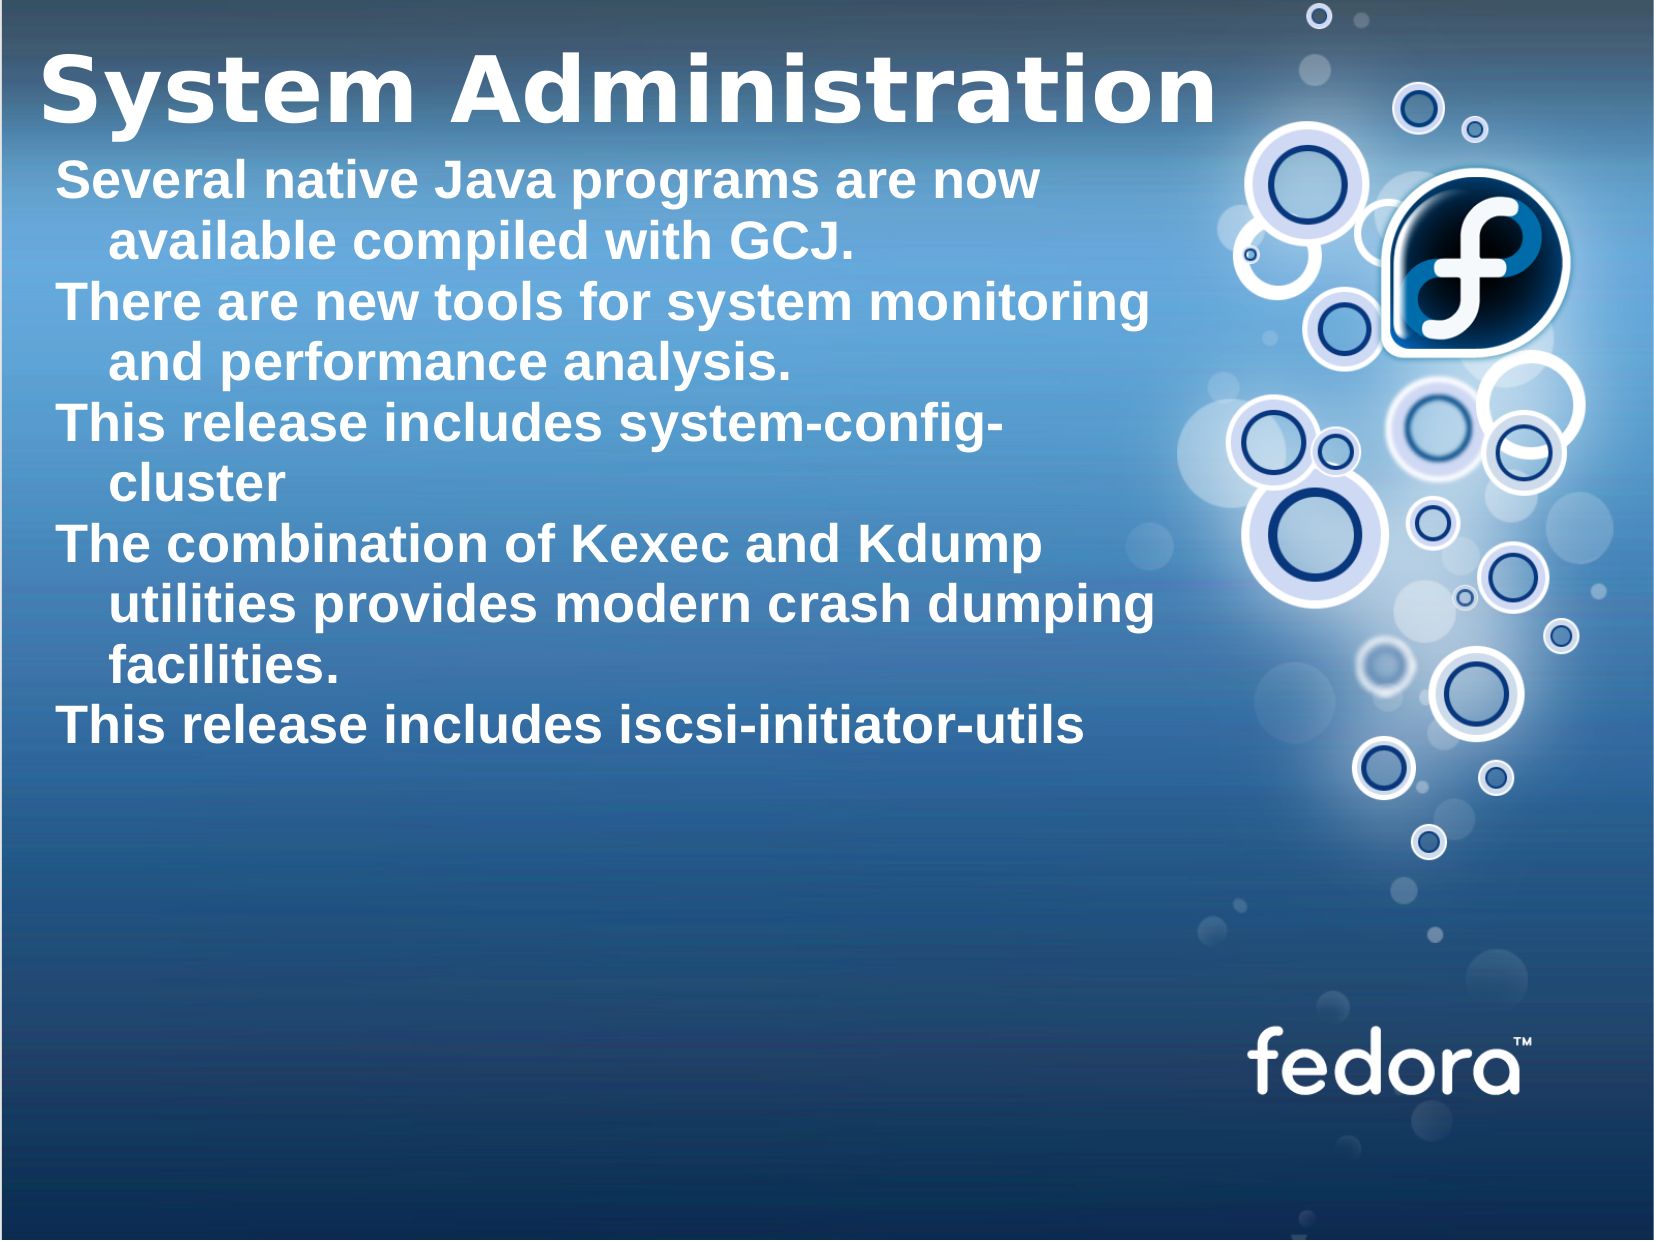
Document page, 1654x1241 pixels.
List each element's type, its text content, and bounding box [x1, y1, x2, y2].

picture [1, 0, 1654, 1240]
list Several native Java programs are now available compiled with GCJ. There are new tools for system monitoring and performance analysis. This release includes system-config-cluster The combination of Kexec and Kdump utilities provides modern crash dumping facilities. This release includes iscsi-initiator-utils [37, 150, 1163, 1201]
title System Administration [37, 37, 1526, 145]
